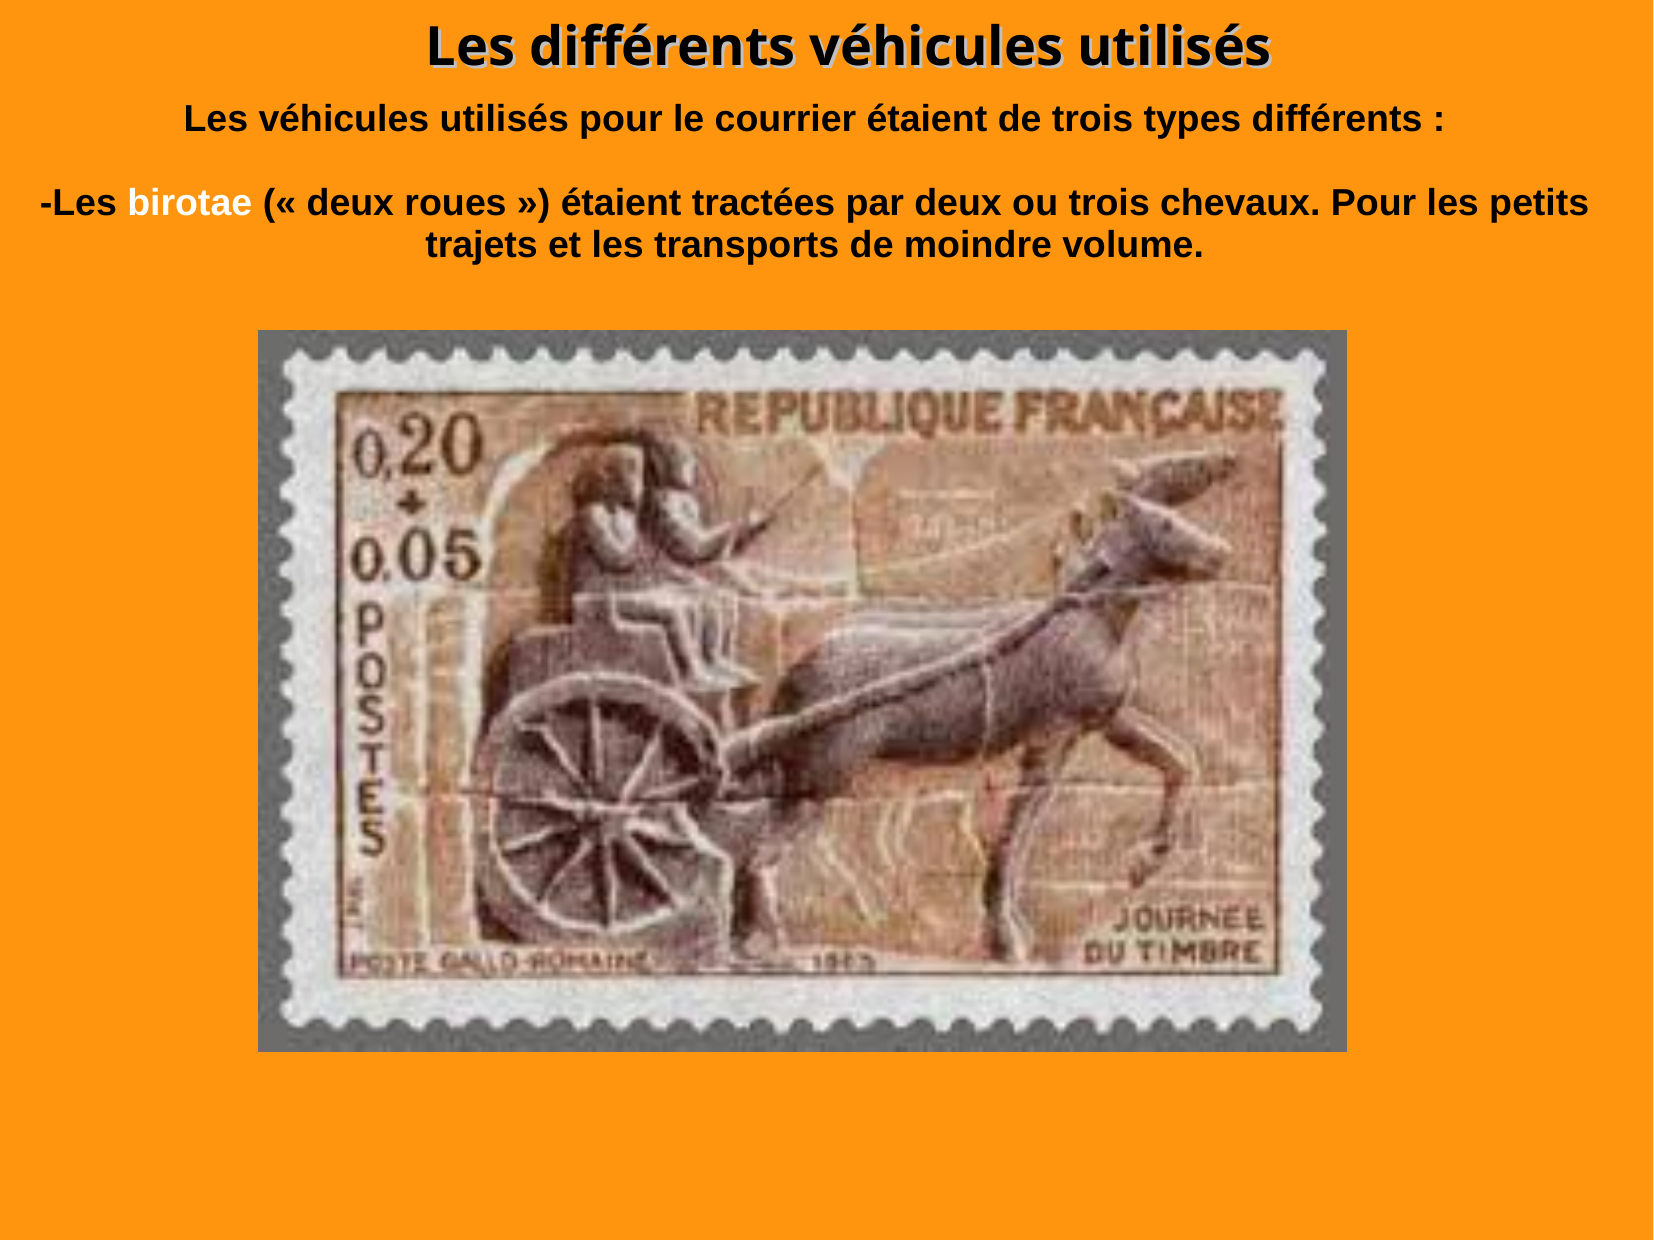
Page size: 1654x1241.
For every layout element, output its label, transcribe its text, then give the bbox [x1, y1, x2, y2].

picture [258, 330, 1347, 1053]
text_box Les différents véhicules utilisés [295, 0, 1418, 91]
text_box Les véhicules utilisés pour le courrier étaient de trois types différents : -Les birotae (« deux roues ») étaient tractées par deux ou trois chevaux. Pour les petits trajets et les transports de moindre volume. [11, 90, 1619, 1241]
